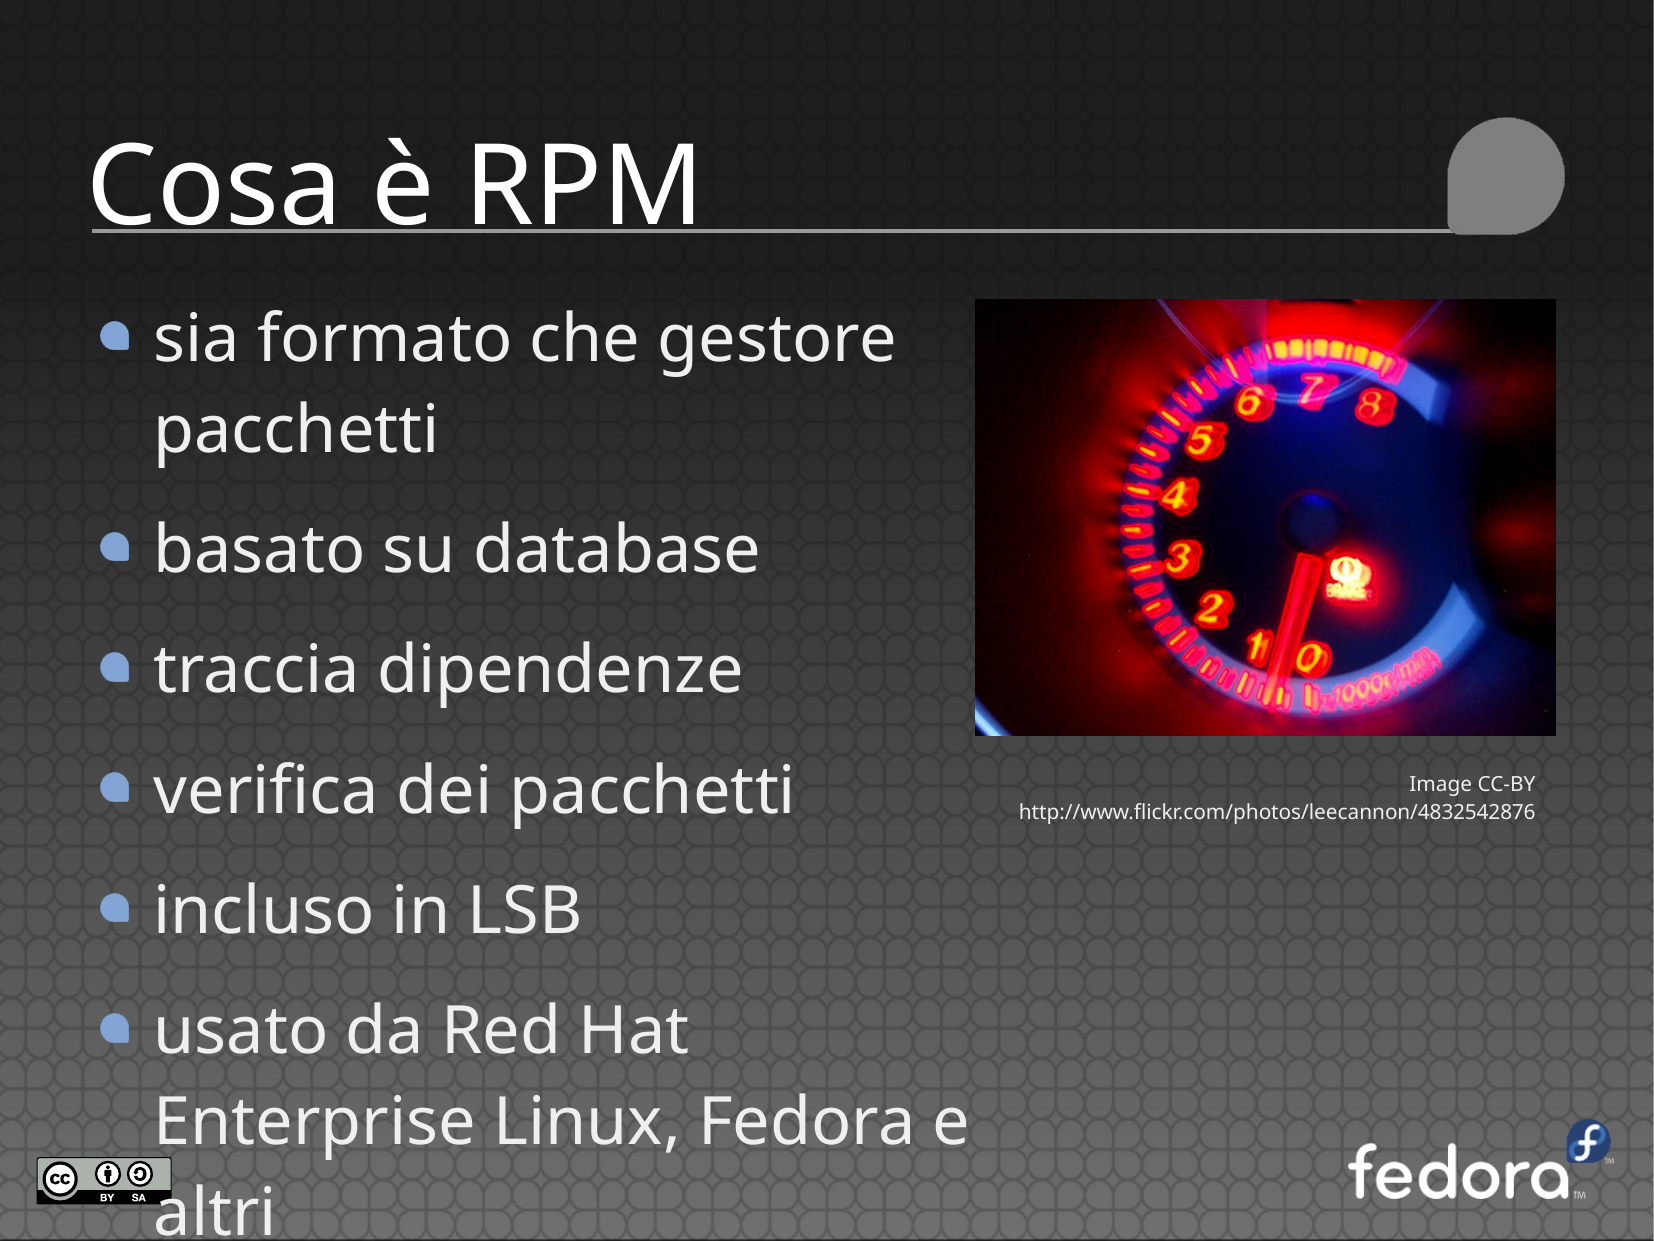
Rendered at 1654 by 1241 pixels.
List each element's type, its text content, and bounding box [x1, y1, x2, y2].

text_box Image CC-BY http://www.flickr.com/photos/leecannon/4832542876 [1004, 761, 1538, 826]
list sia formato che gestore pacchetti basato su database traccia dipendenze verifica dei pacchetti incluso in LSB usato da Red Hat Enterprise Linux, Fedora e altri [82, 290, 1004, 1109]
title Cosa è RPM [86, 112, 1576, 249]
picture [0, 0, 1654, 1241]
